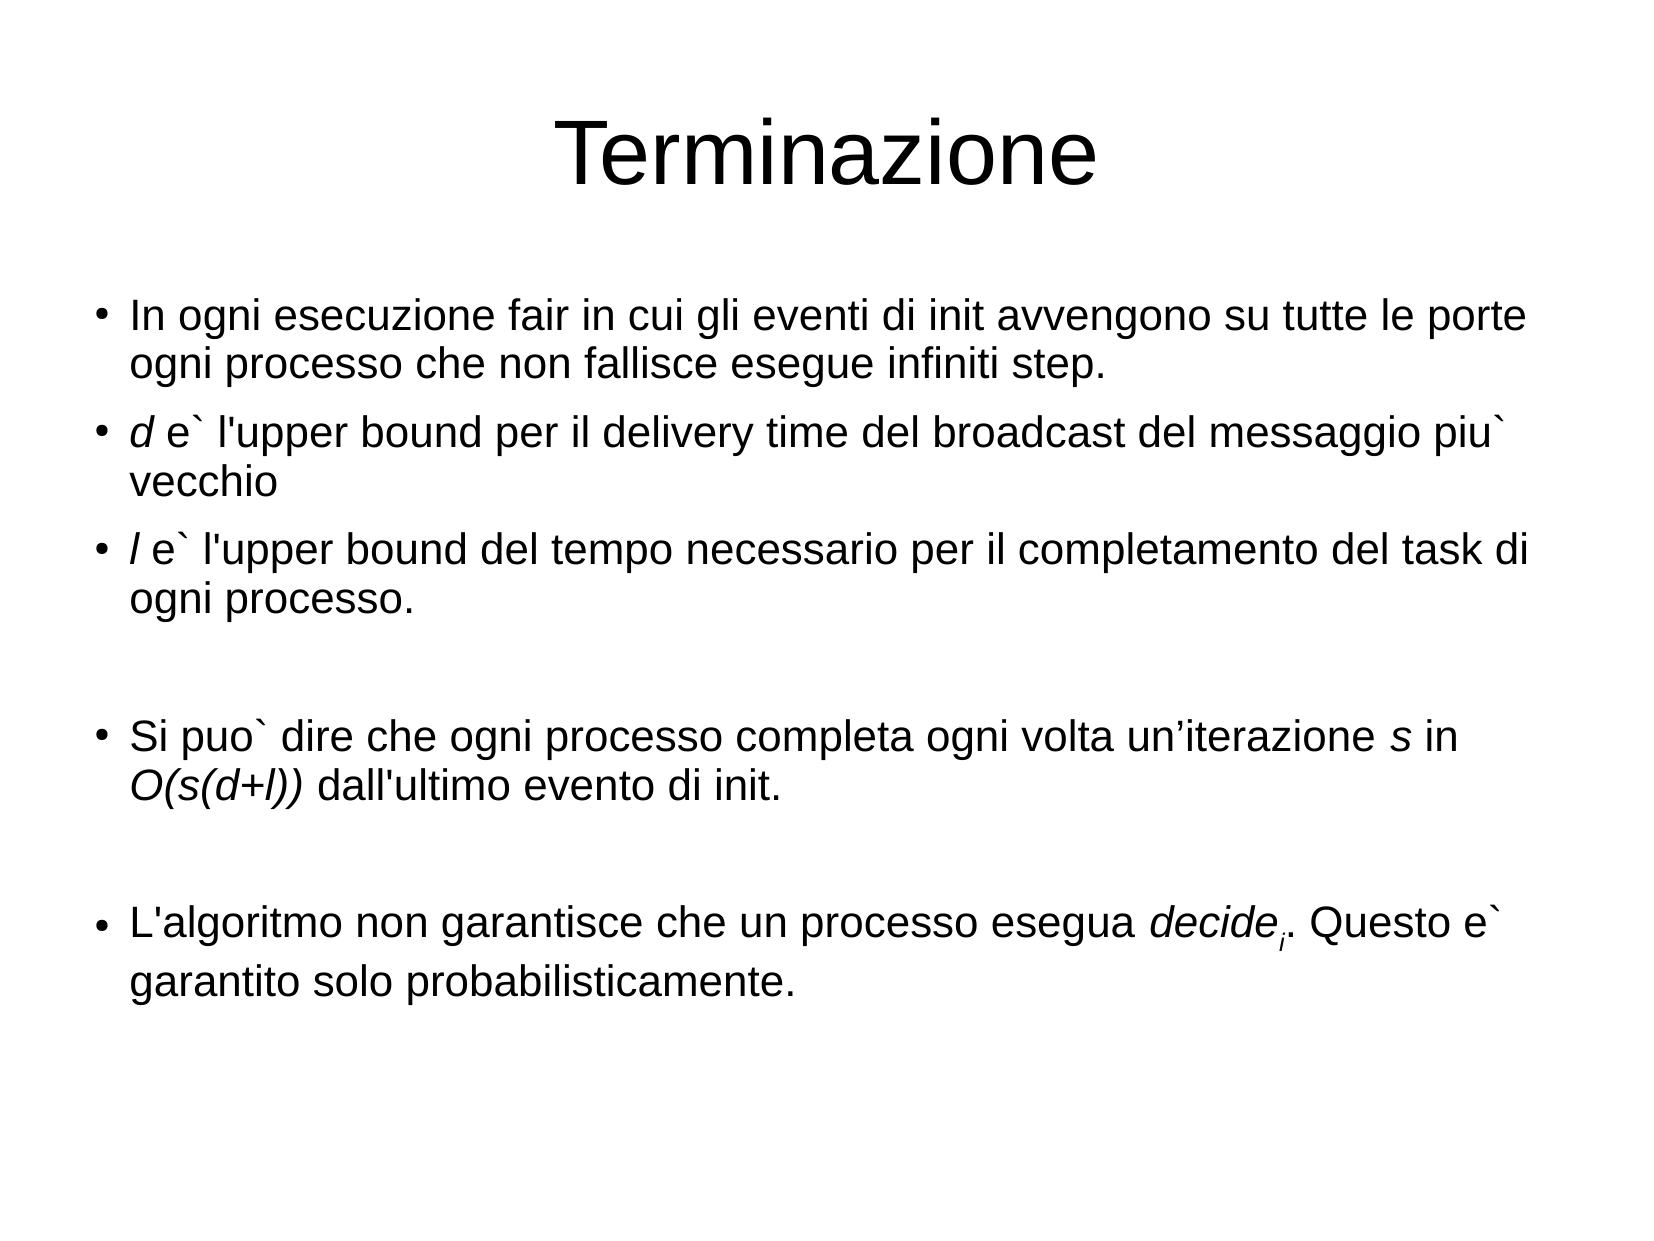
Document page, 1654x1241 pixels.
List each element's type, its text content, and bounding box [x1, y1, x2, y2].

list In ogni esecuzione fair in cui gli eventi di init avvengono su tutte le porte ogni processo che non fallisce esegue infiniti step. d e` l'upper bound per il delivery time del broadcast del messaggio piu` vecchio l e` l'upper bound del tempo necessario per il completamento del task di ogni processo. Si puo` dire che ogni processo completa ogni volta un’iterazione s in O(s(d+l)) dall'ultimo evento di init. L'algoritmo non garantisce che un processo esegua decidei. Questo e` garantito solo probabilisticamente. [82, 290, 1571, 1010]
title Terminazione [82, 49, 1571, 257]
